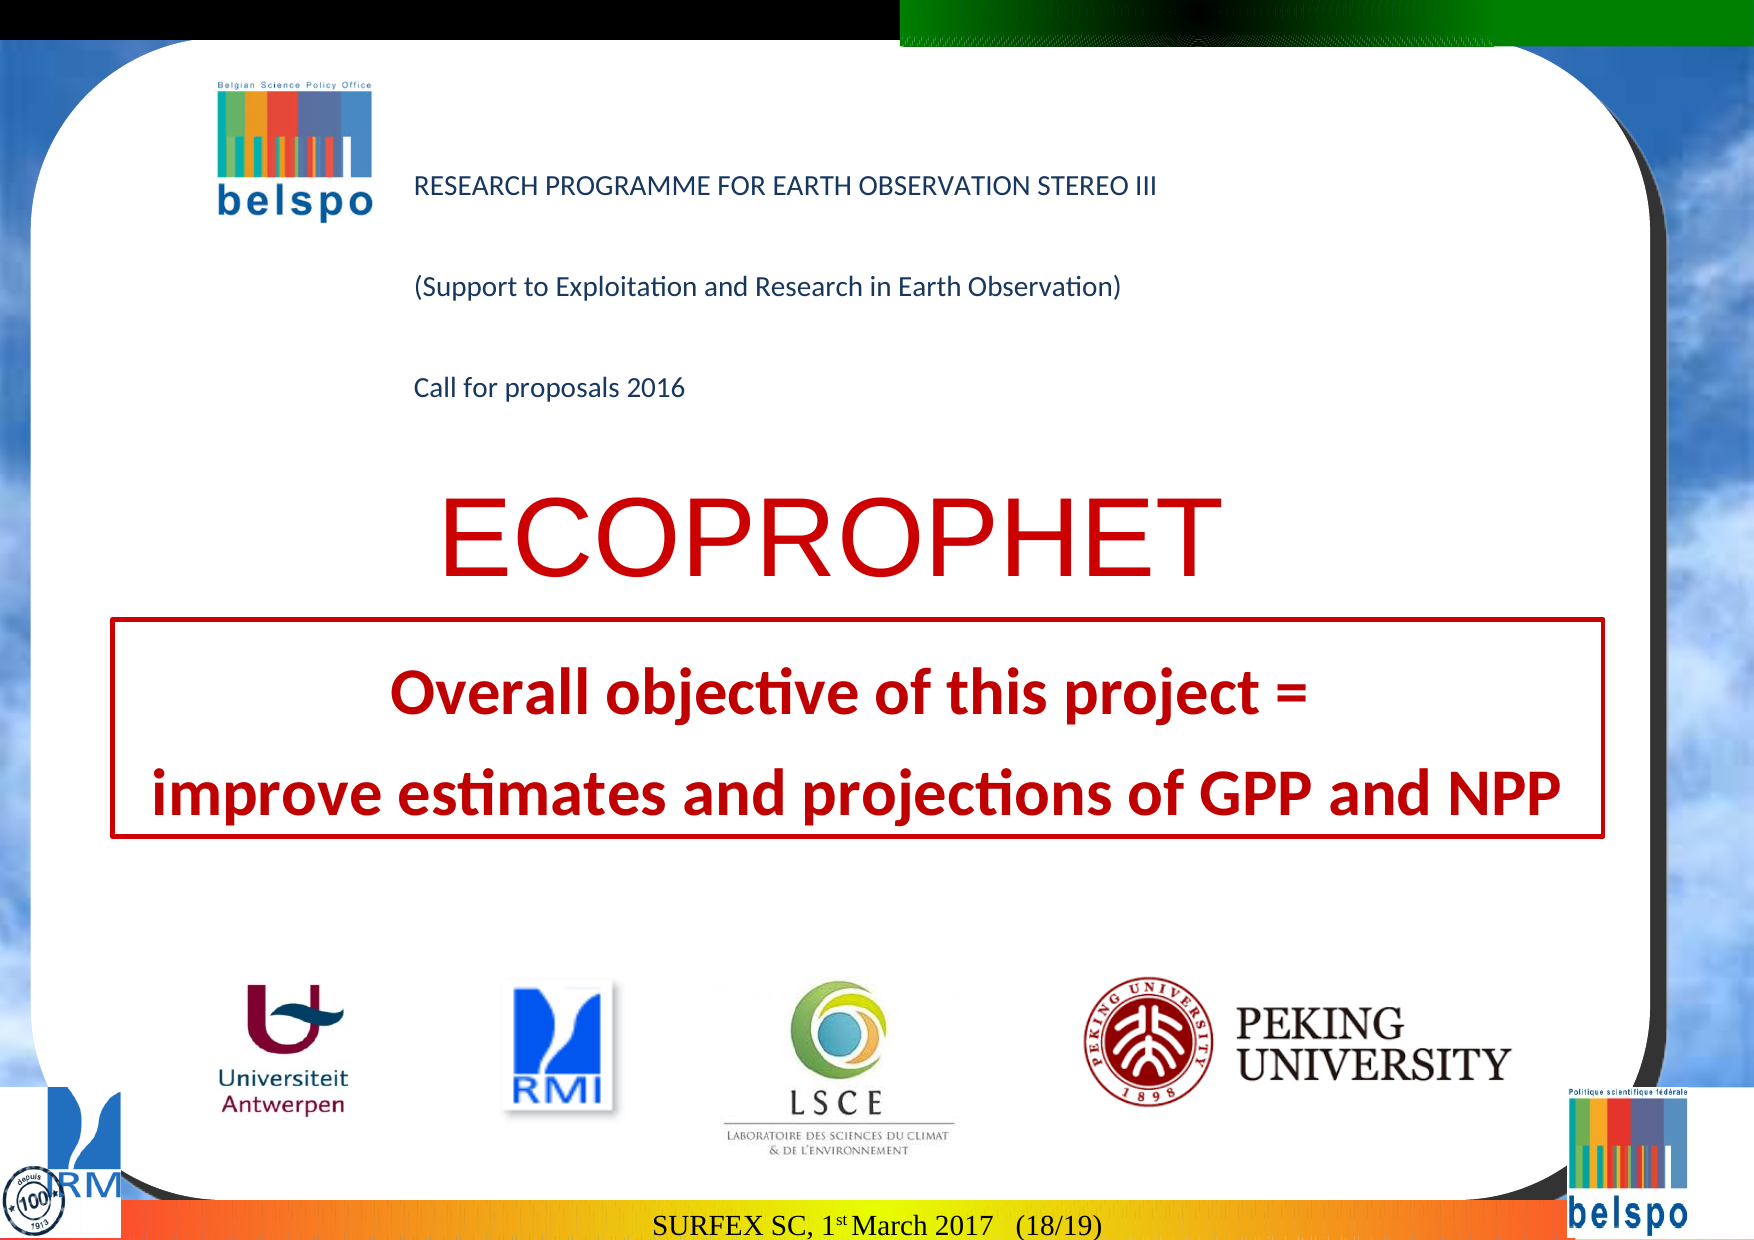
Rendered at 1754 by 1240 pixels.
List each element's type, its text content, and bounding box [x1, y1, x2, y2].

text_box SURFEX SC, 1st March 2017 (18/19) [0, 1200, 1575, 1240]
picture [500, 978, 625, 1123]
text_box [1575, 1087, 1754, 1240]
picture [1476, 47, 1754, 1238]
text_box [0, 0, 1754, 1200]
picture [712, 976, 964, 1163]
text_box Overall objective of this project = improve estimates and projections of GPP and NPP [112, 619, 1604, 837]
picture [207, 80, 375, 225]
text_box RESEARCH PROGRAMME FOR EARTH OBSERVATION STEREO III (Support to Exploitation and Research in Earth Observation) Call for proposals 2016 [399, 92, 1525, 411]
picture [0, 40, 204, 1238]
picture [212, 978, 355, 1123]
picture [1077, 973, 1518, 1111]
title ECOPROPHET [187, 400, 1475, 607]
